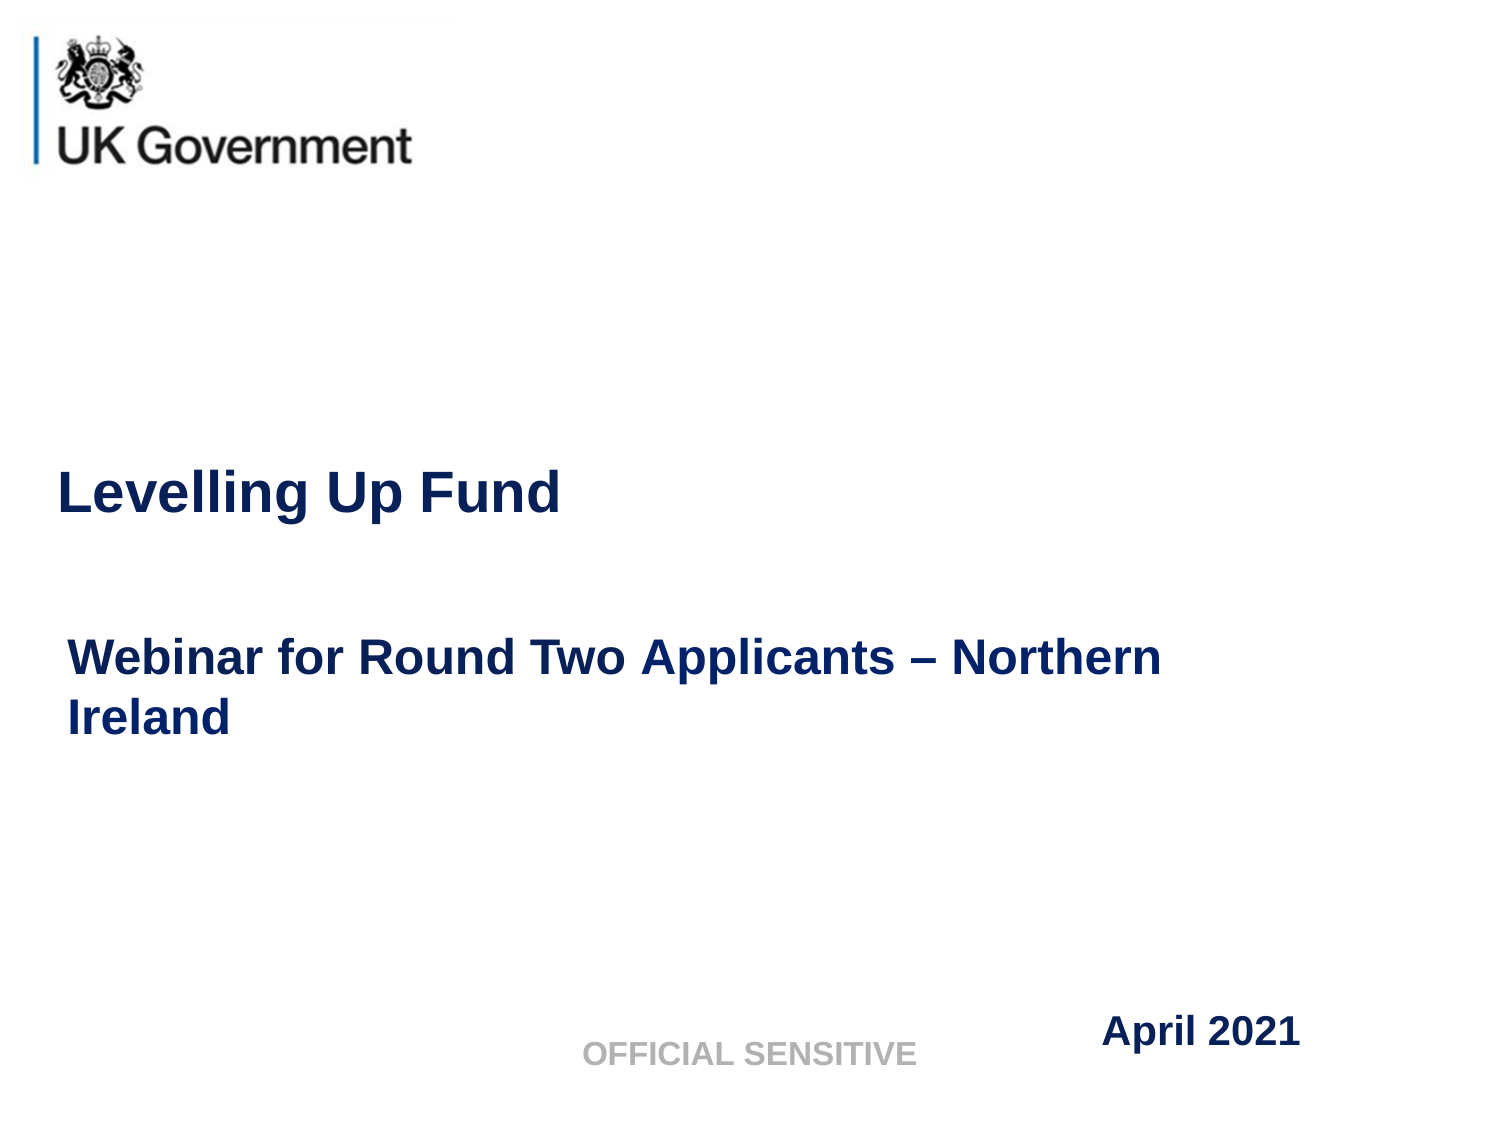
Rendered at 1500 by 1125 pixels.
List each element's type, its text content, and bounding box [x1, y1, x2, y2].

text_box Webinar for Round Two Applicants – Northern Ireland [52, 616, 1293, 754]
title Levelling Up Fund [42, 394, 1437, 584]
picture [16, 0, 462, 177]
text_box [28, 605, 1293, 823]
text_box April 2021 [1086, 996, 1437, 1062]
